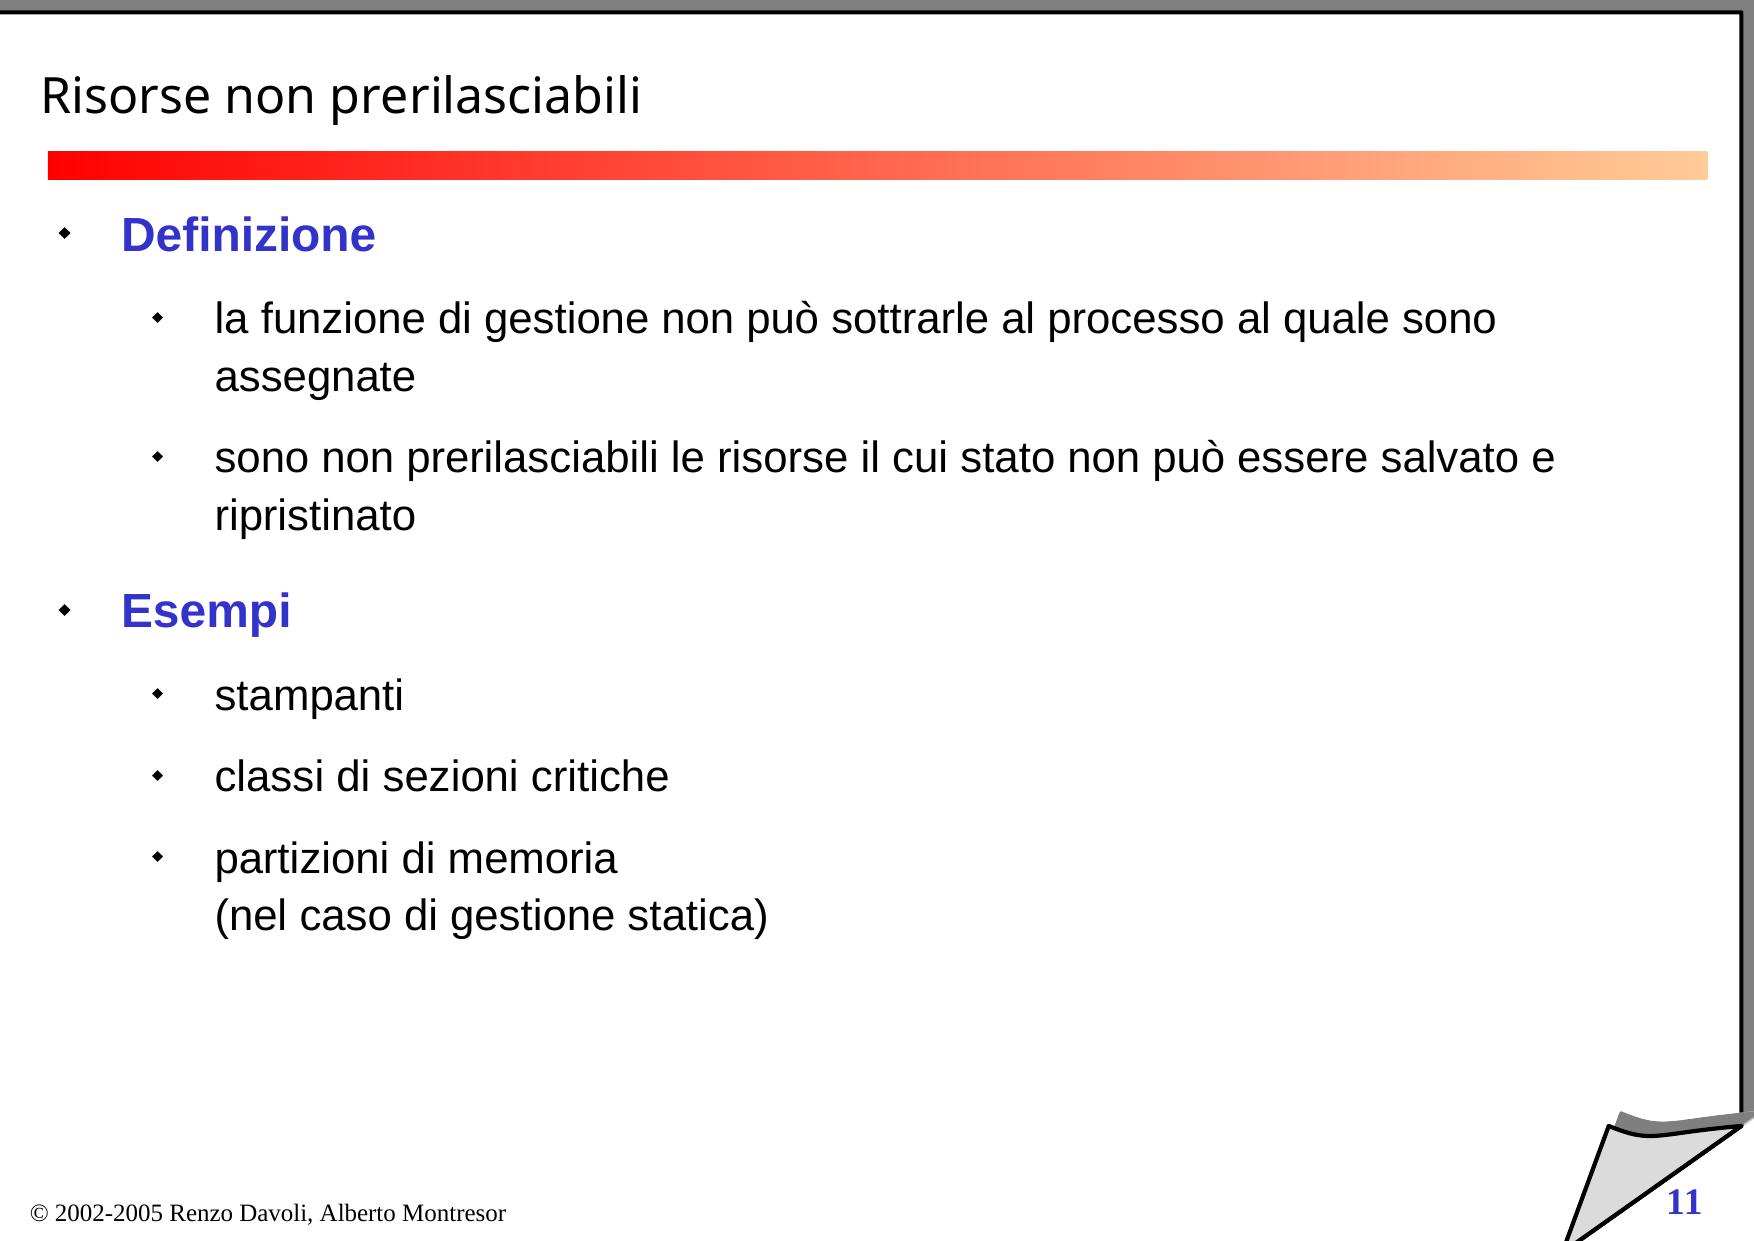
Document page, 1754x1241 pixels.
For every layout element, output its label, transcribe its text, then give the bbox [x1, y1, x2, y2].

text_box q [750, 152, 754, 179]
title Risorse non prerilasciabili [40, 49, 1714, 144]
list Definizione la funzione di gestione non può sottrarle al processo al quale sono assegnate sono non prerilasciabili le risorse il cui stato non può essere salvato e ripristinato Esempi stampanti classi di sezioni critiche partizioni di memoria (nel caso di gestione statica) [58, 206, 1696, 1015]
